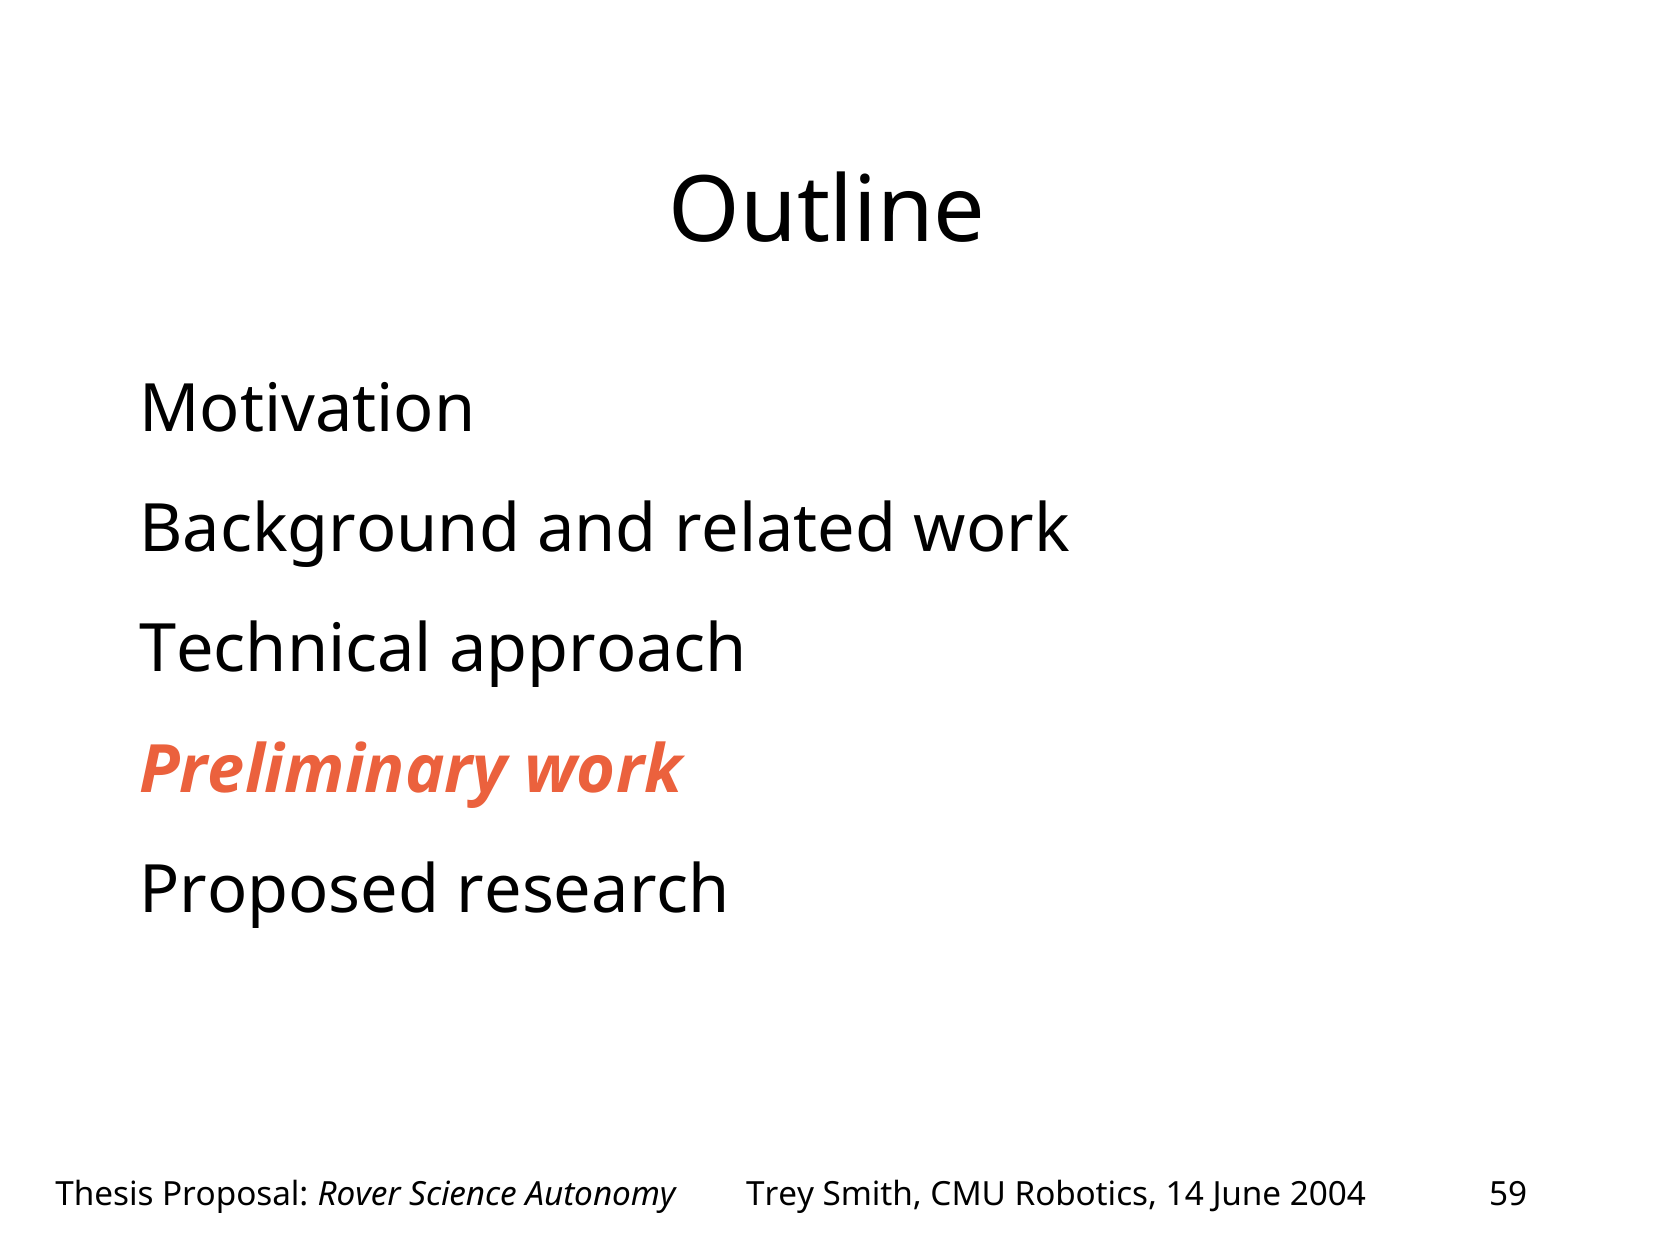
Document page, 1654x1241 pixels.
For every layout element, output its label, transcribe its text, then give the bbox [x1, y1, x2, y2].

list Motivation Background and related work Technical approach Preliminary work Proposed research [121, 360, 1534, 1127]
title Outline [121, 102, 1534, 311]
